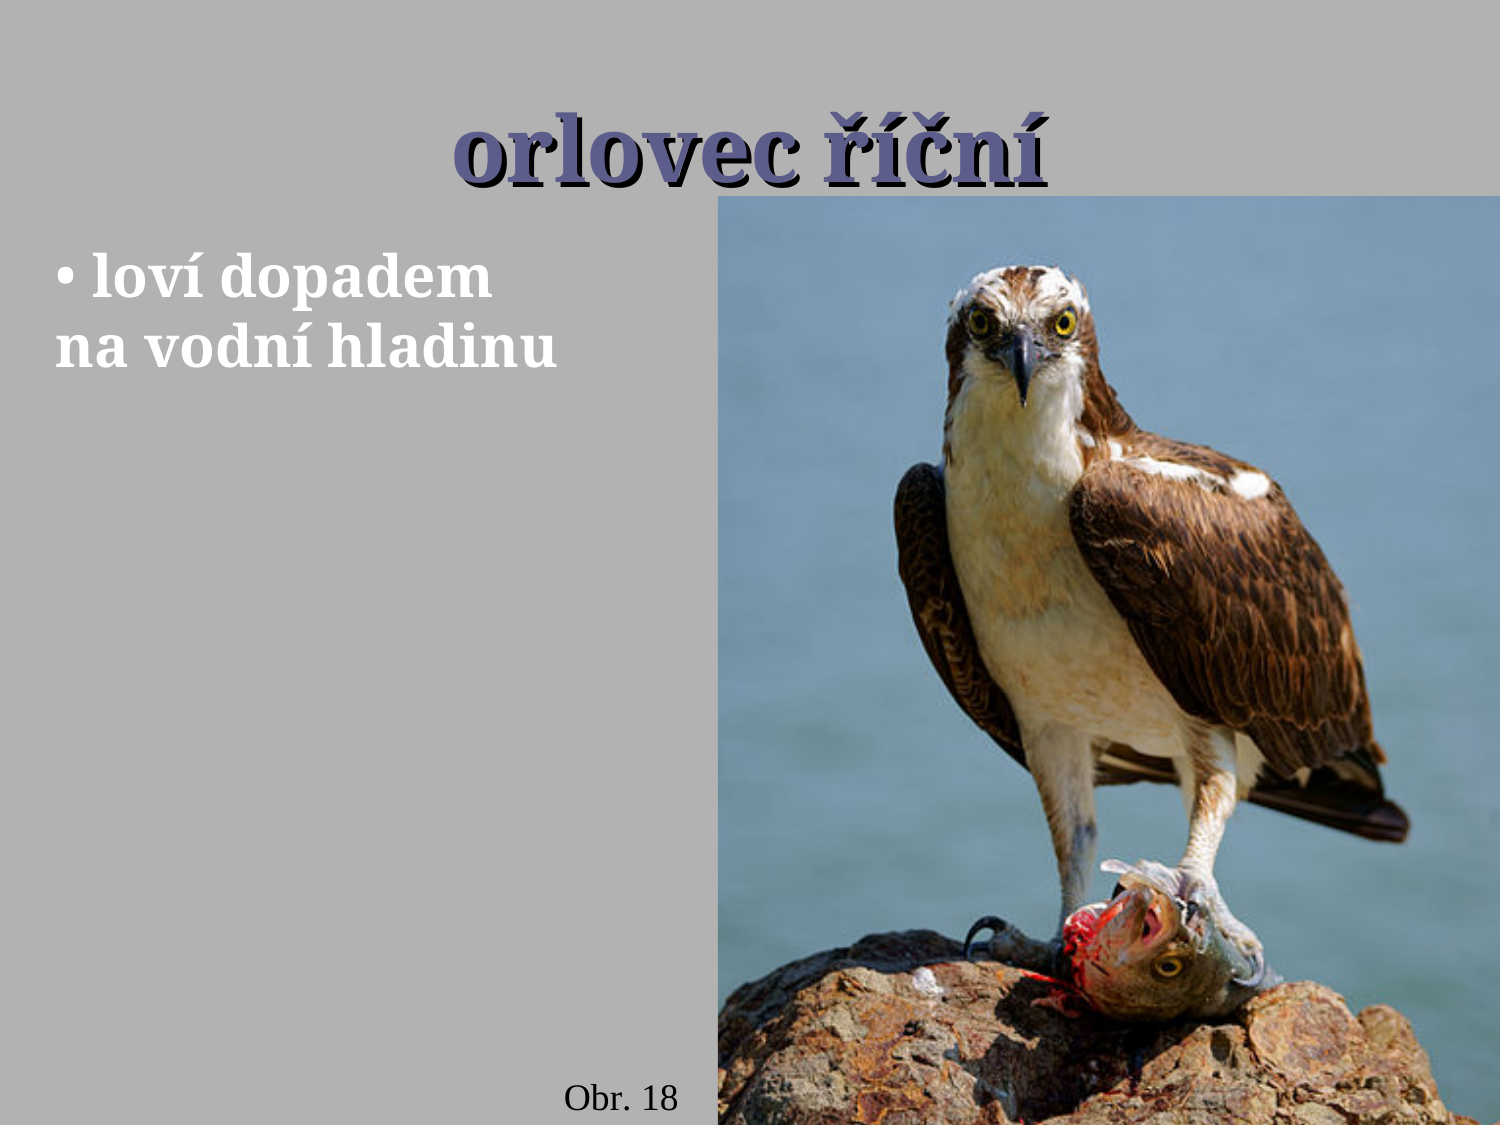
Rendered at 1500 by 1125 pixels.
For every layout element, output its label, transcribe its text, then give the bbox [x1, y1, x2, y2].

picture [717, 196, 1500, 1125]
title orlovec říční [49, 37, 1446, 255]
text_box Obr. 18 [549, 1064, 751, 1125]
text_box loví dopadem na vodní hladinu [41, 231, 585, 388]
